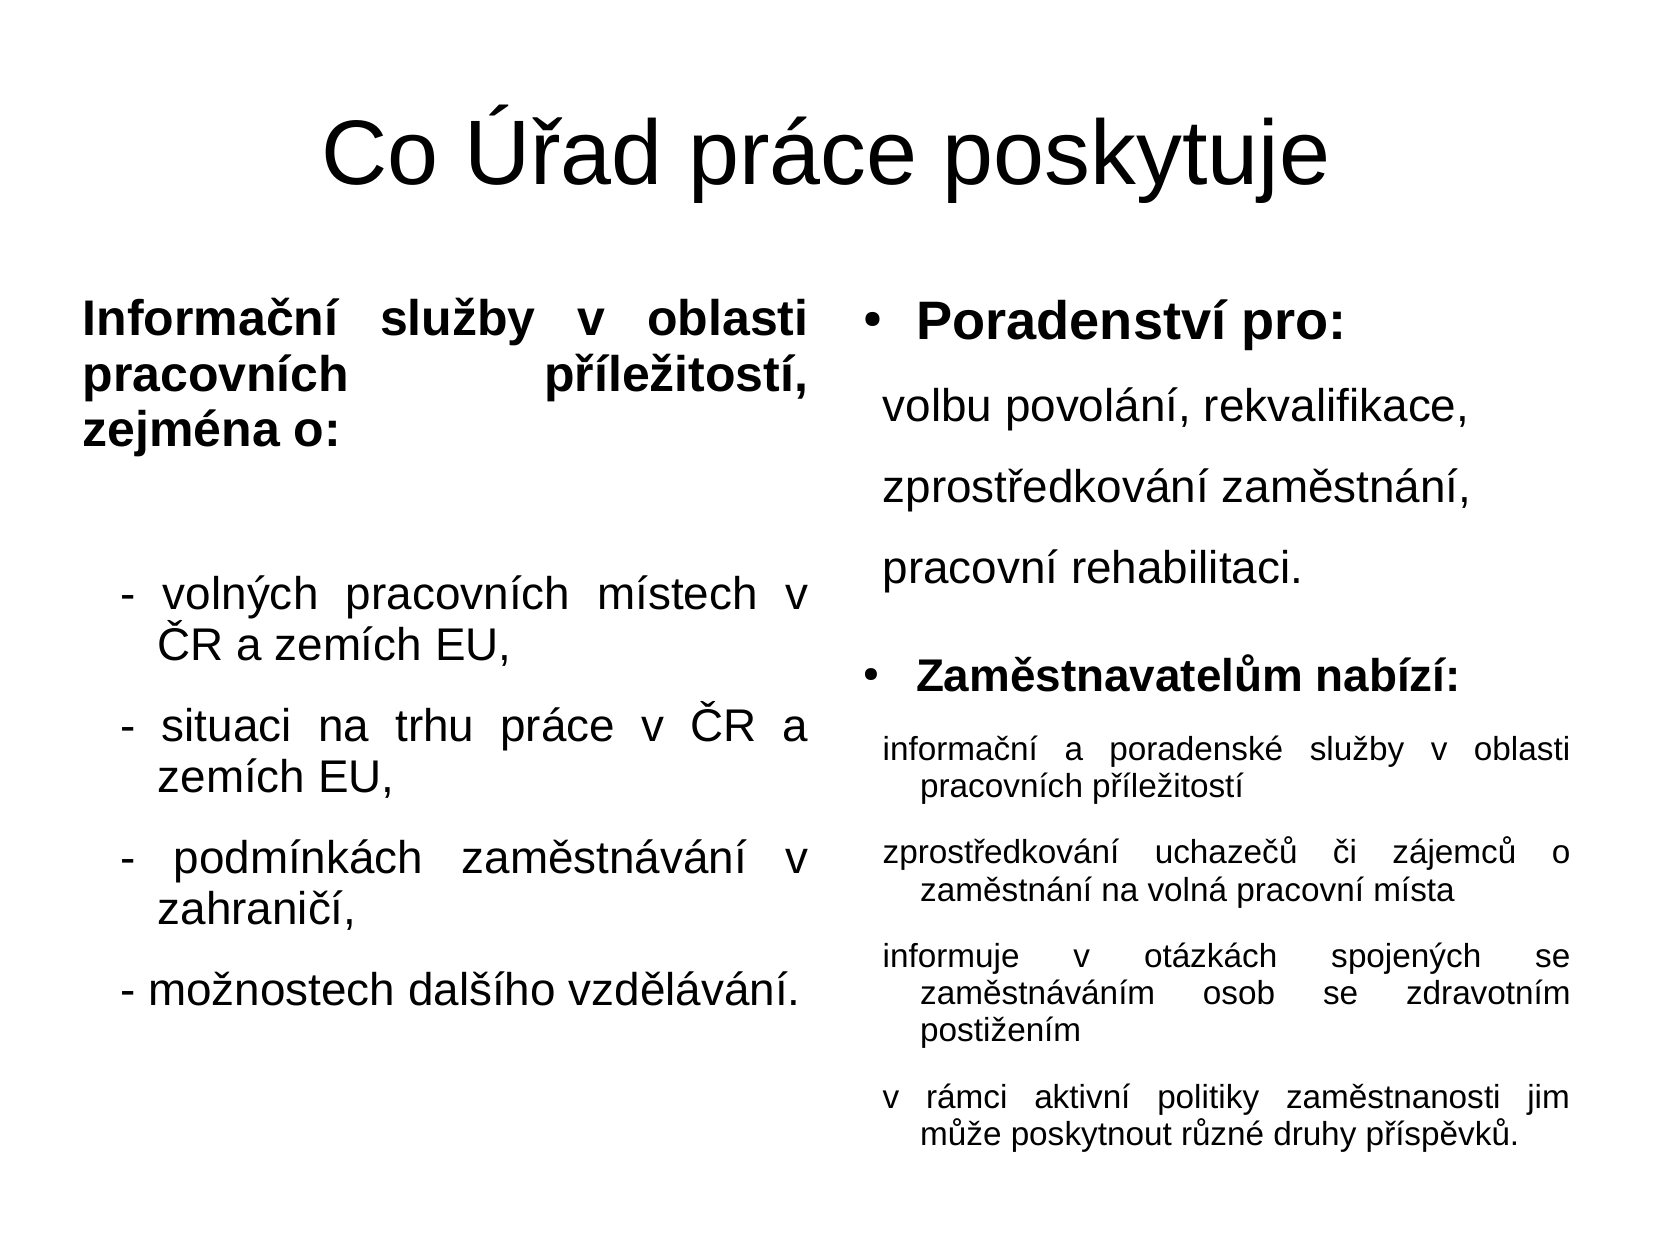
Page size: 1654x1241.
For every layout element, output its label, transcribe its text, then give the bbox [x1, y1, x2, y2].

list Zaměstnavatelům nabízí: informační a poradenské služby v oblasti pracovních příležitostí zprostředkování uchazečů či zájemců o zaměstnání na volná pracovní místa informuje v otázkách spojených se zaměstnáváním osob se zdravotním postižením v rámci aktivní politiky zaměstnanosti jim může poskytnout různé druhy příspěvků. [845, 649, 1572, 1182]
list Informační služby v oblasti pracovních příležitostí, zejména o: - volných pracovních místech v ČR a zemích EU, - situaci na trhu práce v ČR a zemích EU, - podmínkách zaměstnávání v zahraničí, - možnostech dalšího vzdělávání. [82, 290, 809, 1109]
list Poradenství pro: volbu povolání, rekvalifikace, zprostředkování zaměstnání, pracovní rehabilitaci. [845, 290, 1572, 621]
title Co Úřad práce poskytuje [82, 49, 1571, 257]
